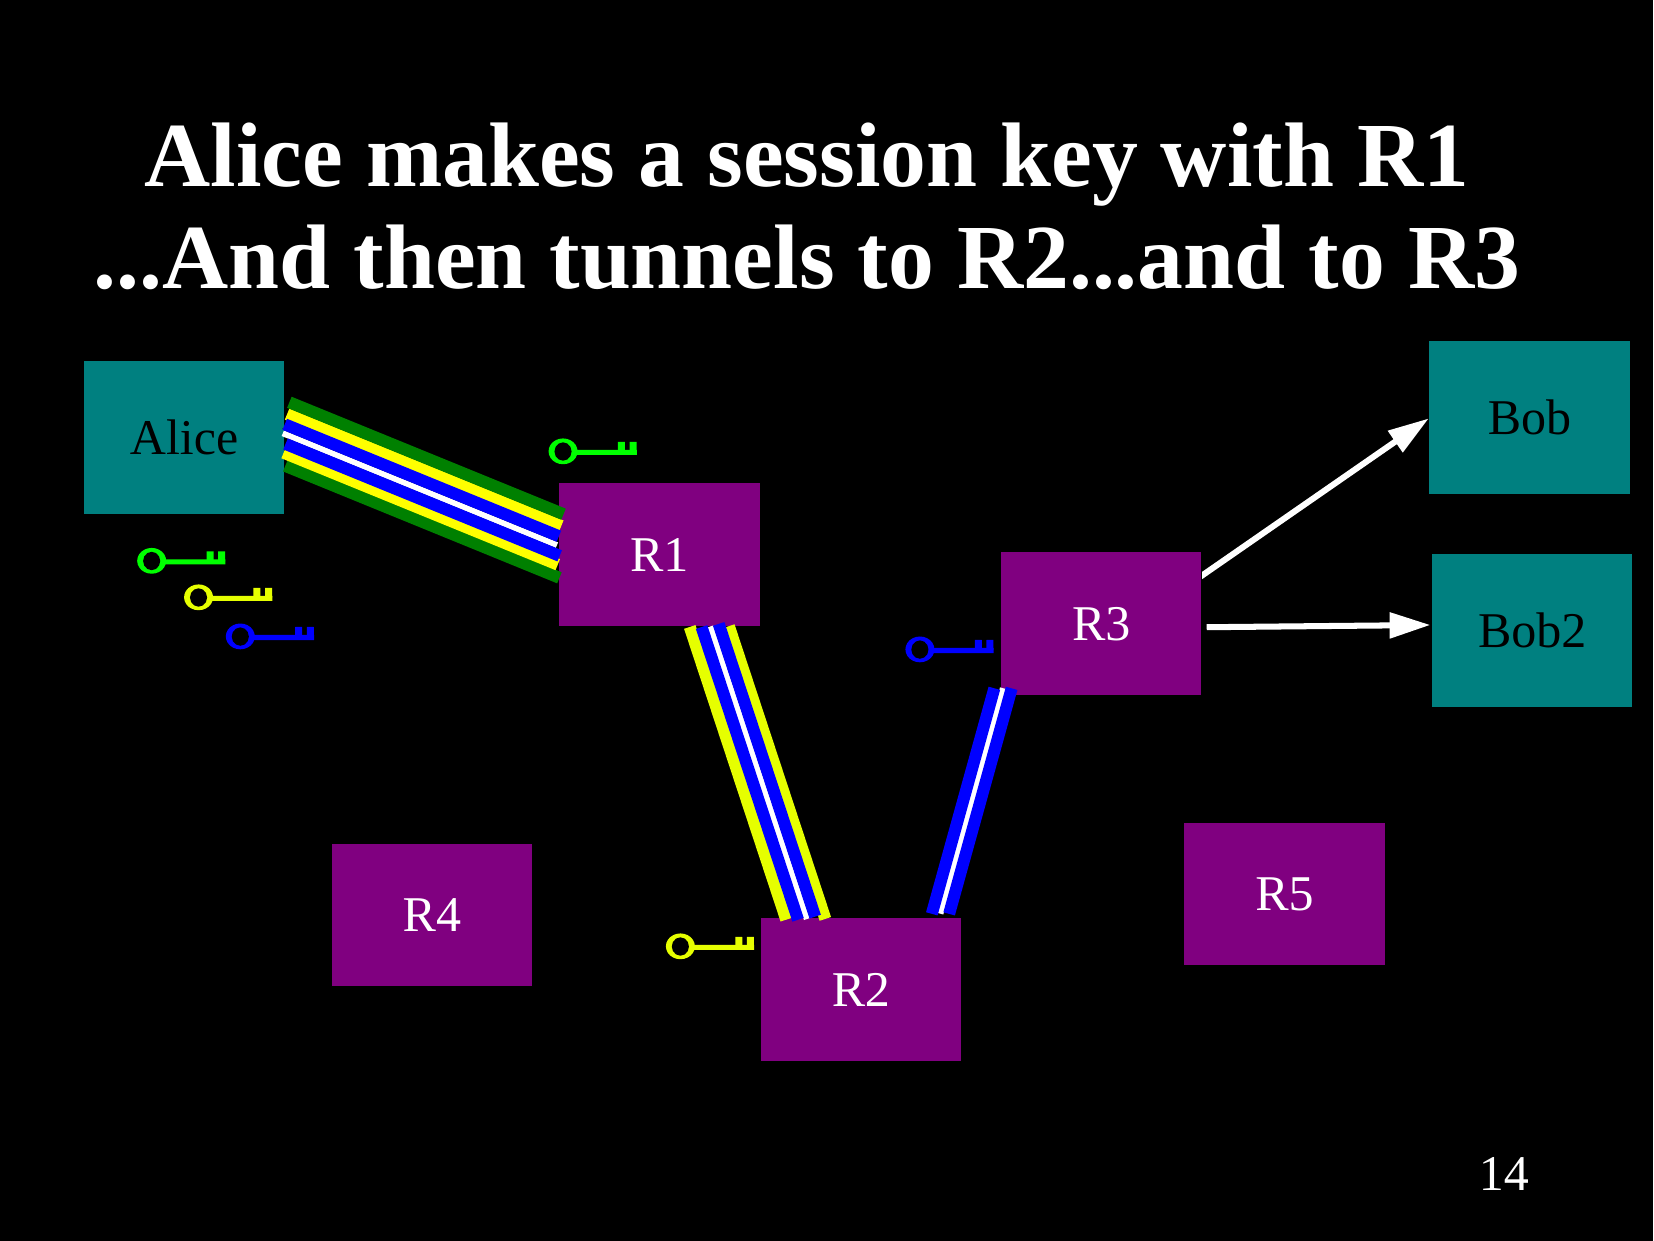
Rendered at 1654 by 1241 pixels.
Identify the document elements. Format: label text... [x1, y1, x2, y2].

title Alice makes a session key with R1 ...And then tunnels to R2...and to R3 [82, 86, 1534, 327]
text_box R2 [760, 917, 962, 1062]
text_box [665, 933, 755, 960]
text_box [905, 636, 994, 663]
text_box Bob [1428, 340, 1631, 495]
text_box [548, 438, 637, 465]
text_box [184, 584, 273, 611]
text_box R4 [331, 843, 533, 987]
text_box R5 [1183, 822, 1386, 966]
text_box [225, 623, 315, 650]
text_box R3 [1000, 551, 1202, 696]
text_box [137, 547, 226, 574]
text_box Alice [83, 360, 285, 515]
text_box Bob2 [1431, 553, 1633, 708]
text_box R1 [558, 482, 761, 627]
